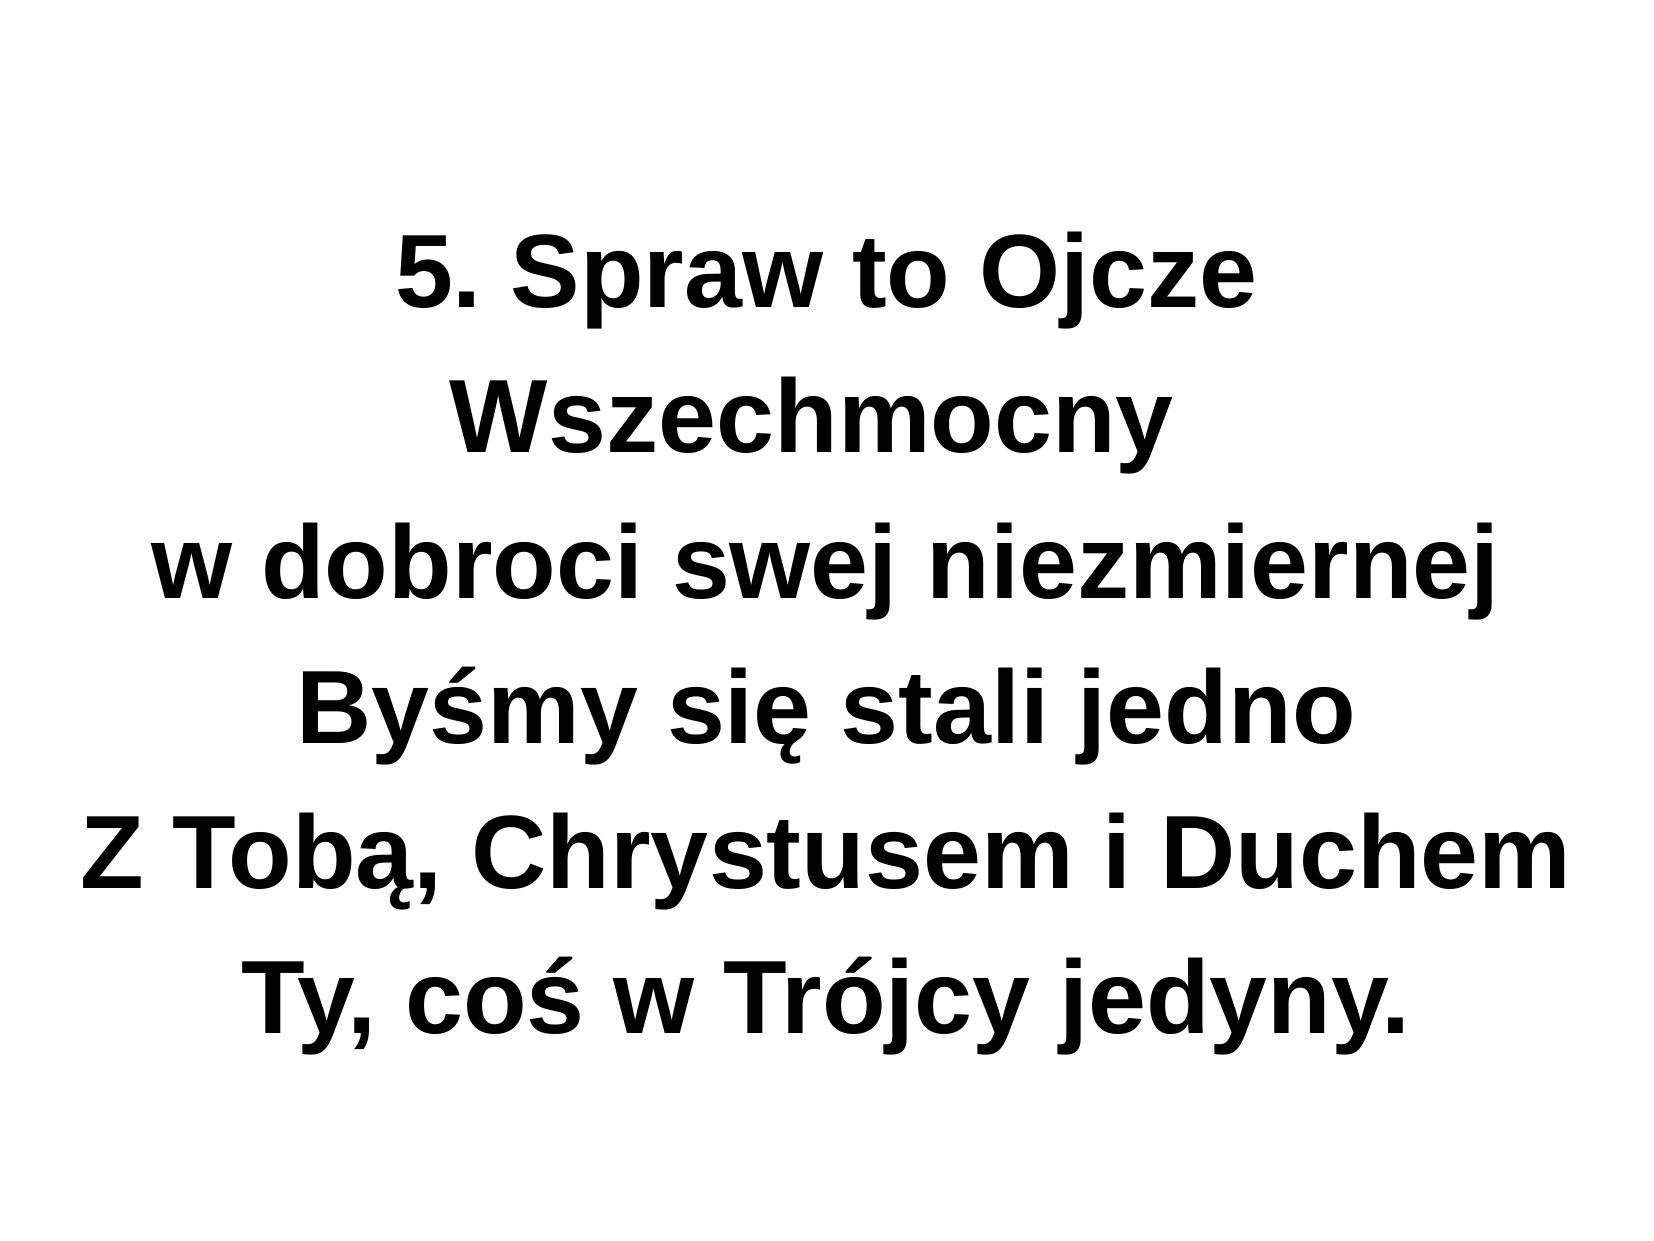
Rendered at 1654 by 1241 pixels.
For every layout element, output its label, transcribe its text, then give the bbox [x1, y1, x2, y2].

subtitle 5. Spraw to Ojcze Wszechmocny w dobroci swej niezmiernej Byśmy się stali jedno Z Tobą, Chrystusem i Duchem Ty, coś w Trójcy jedyny. [0, 0, 1654, 1241]
